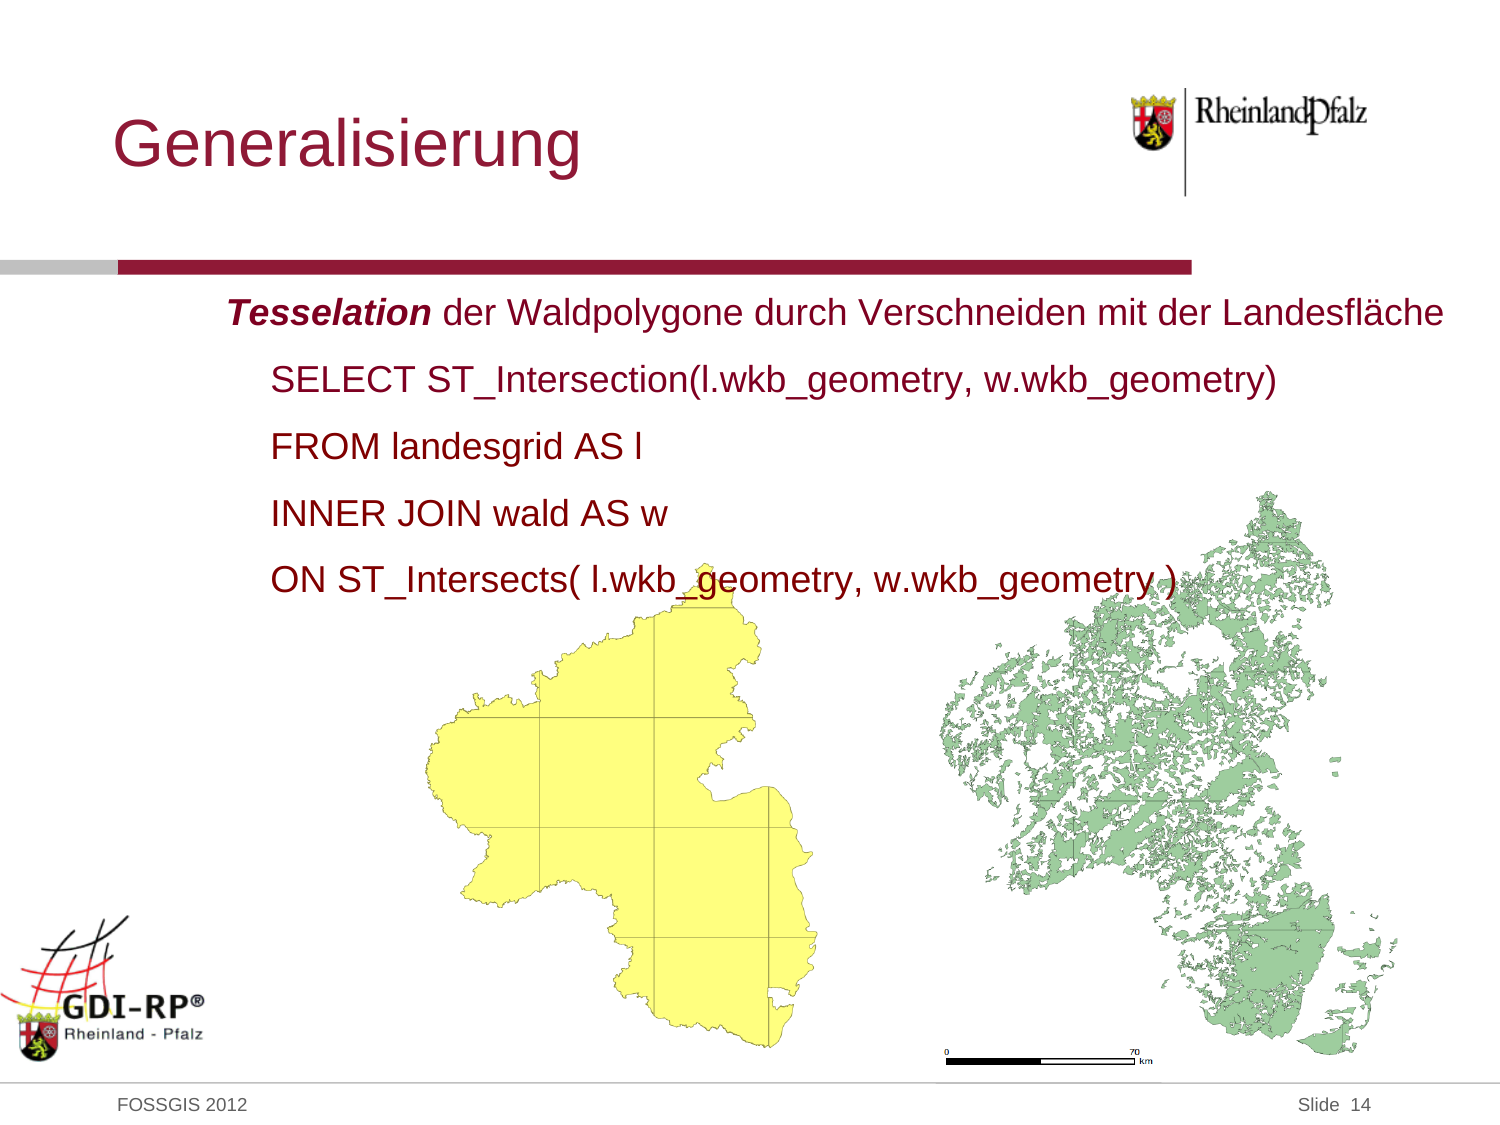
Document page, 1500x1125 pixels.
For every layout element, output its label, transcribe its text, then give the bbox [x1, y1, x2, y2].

picture [1131, 88, 1447, 198]
title Generalisierung [112, 63, 1071, 224]
picture [937, 808, 1416, 1071]
picture [0, 915, 207, 1063]
list Tesselation der Waldpolygone durch Verschneiden mit der Landesfläche SELECT ST_Intersection(l.wkb_geometry, w.wkb_geometry) FROM landesgrid AS l INNER JOIN wald AS w ON ST_Intersects( l.wkb_geometry, w.wkb_geometry ) [212, 295, 1477, 808]
picture [383, 808, 842, 1053]
